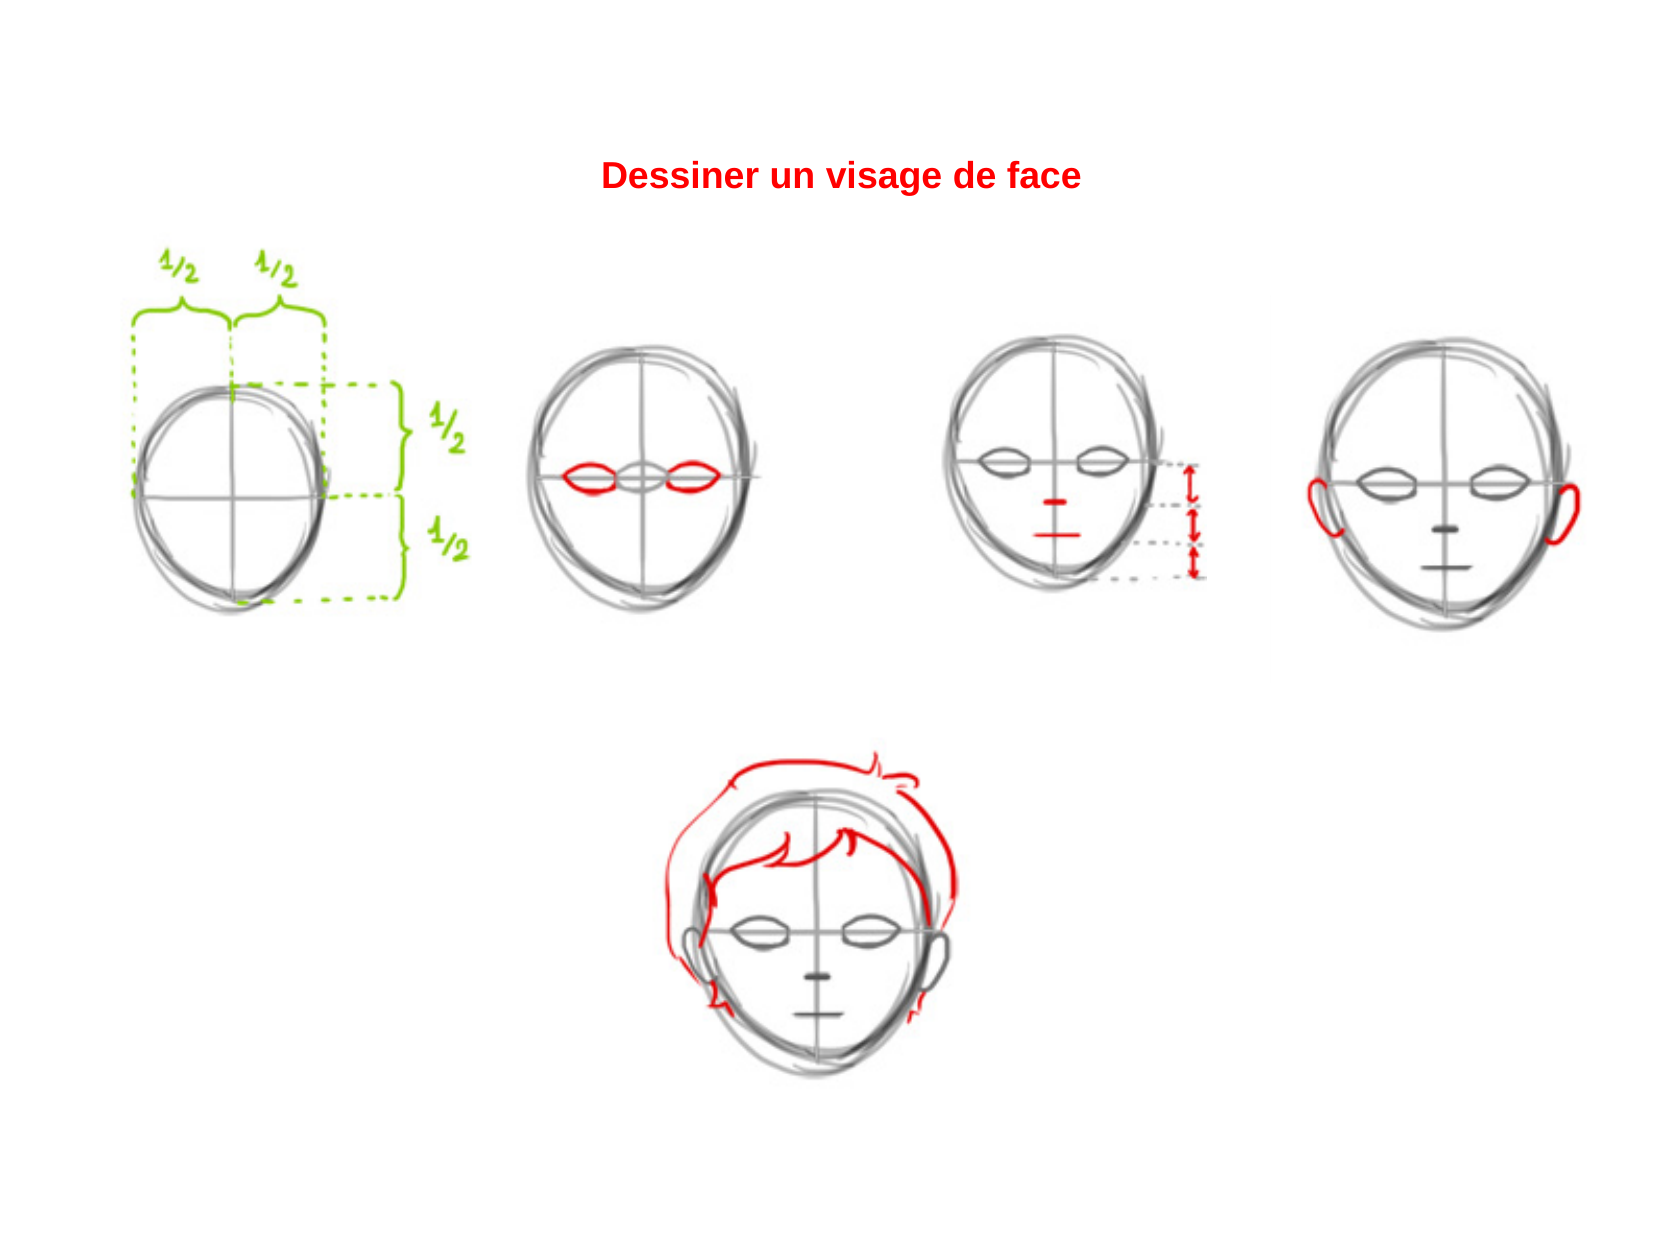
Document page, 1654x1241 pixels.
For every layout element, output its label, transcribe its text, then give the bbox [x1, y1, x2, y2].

picture [501, 324, 790, 638]
text_box Dessiner un visage de face [324, 147, 1359, 206]
picture [1269, 295, 1624, 683]
picture [915, 307, 1207, 621]
picture [88, 232, 499, 650]
picture [620, 705, 1010, 1123]
